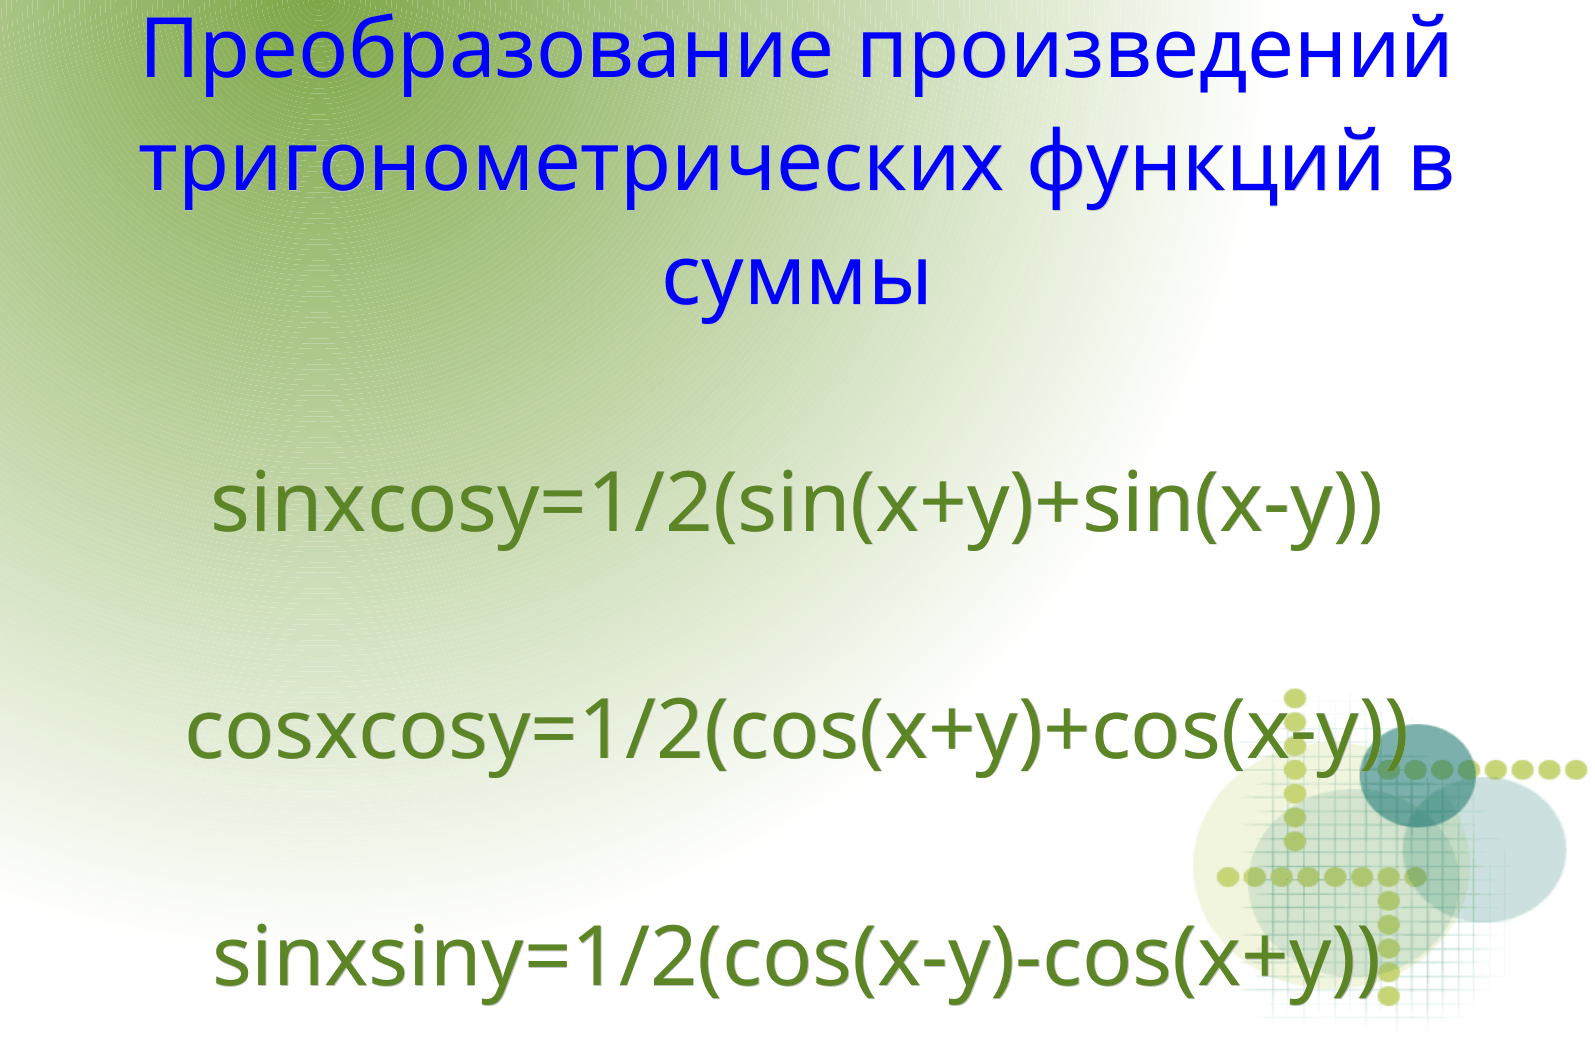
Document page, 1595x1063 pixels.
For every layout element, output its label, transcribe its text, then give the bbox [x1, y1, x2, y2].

title Преобразование произведений тригонометрических функций в суммы sinxcosy=1/2(sin(x+y)+sin(x-y)) cosxcosy=1/2(cos(x+y)+cos(x-y)) sinxsiny=1/2(cos(x-y)-cos(x+y)) [29, 103, 1565, 1009]
picture [1180, 678, 1595, 1038]
